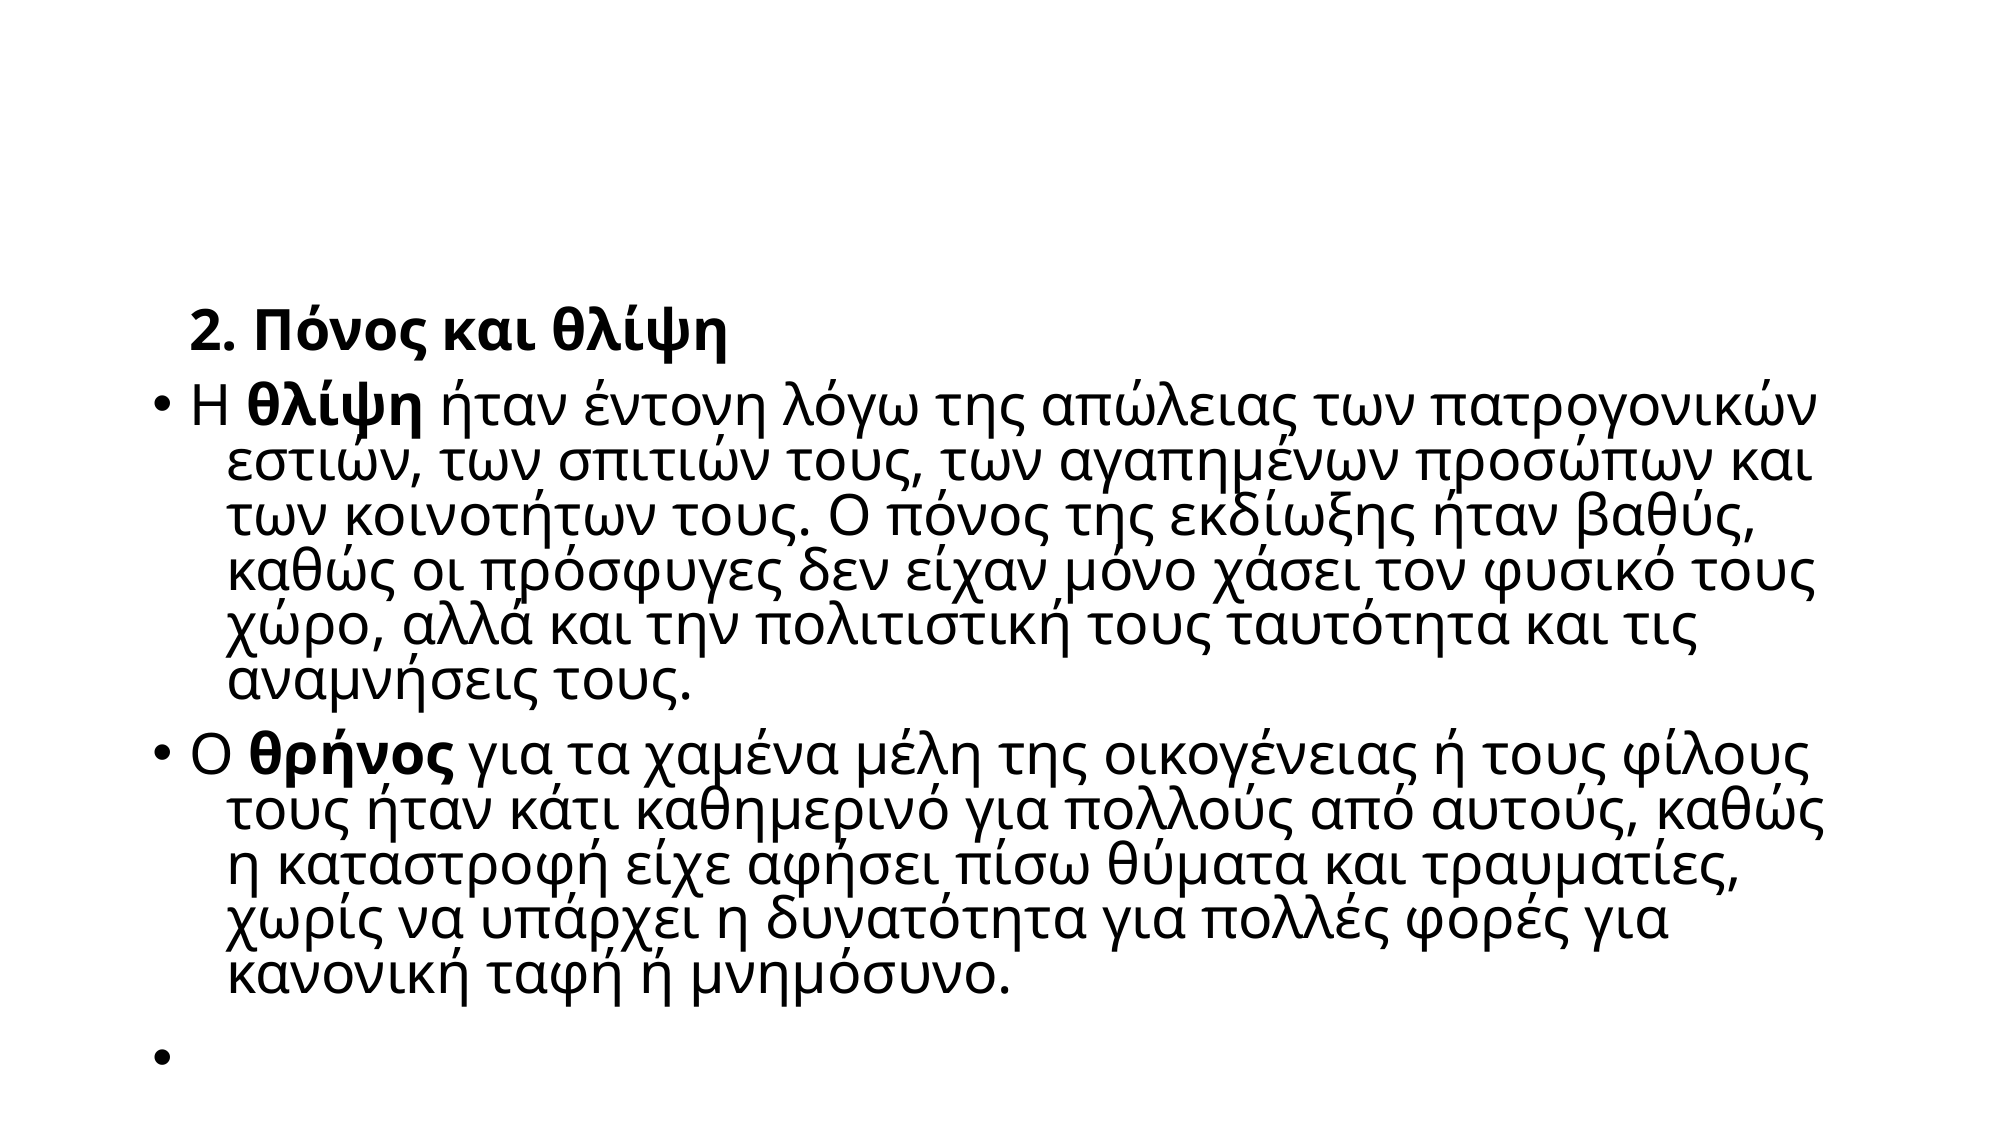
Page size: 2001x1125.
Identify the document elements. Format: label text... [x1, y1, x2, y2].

list 2. Πόνος και θλίψη Η θλίψη ήταν έντονη λόγω της απώλειας των πατρογονικών εστιών, των σπιτιών τους, των αγαπημένων προσώπων και των κοινοτήτων τους. Ο πόνος της εκδίωξης ήταν βαθύς, καθώς οι πρόσφυγες δεν είχαν μόνο χάσει τον φυσικό τους χώρο, αλλά και την πολιτιστική τους ταυτότητα και τις αναμνήσεις τους. Ο θρήνος για τα χαμένα μέλη της οικογένειας ή τους φίλους τους ήταν κάτι καθημερινό για πολλούς από αυτούς, καθώς η καταστροφή είχε αφήσει πίσω θύματα και τραυματίες, χωρίς να υπάρχει η δυνατότητα για πολλές φορές για κανονική ταφή ή μνημόσυνο. [137, 299, 1863, 1014]
